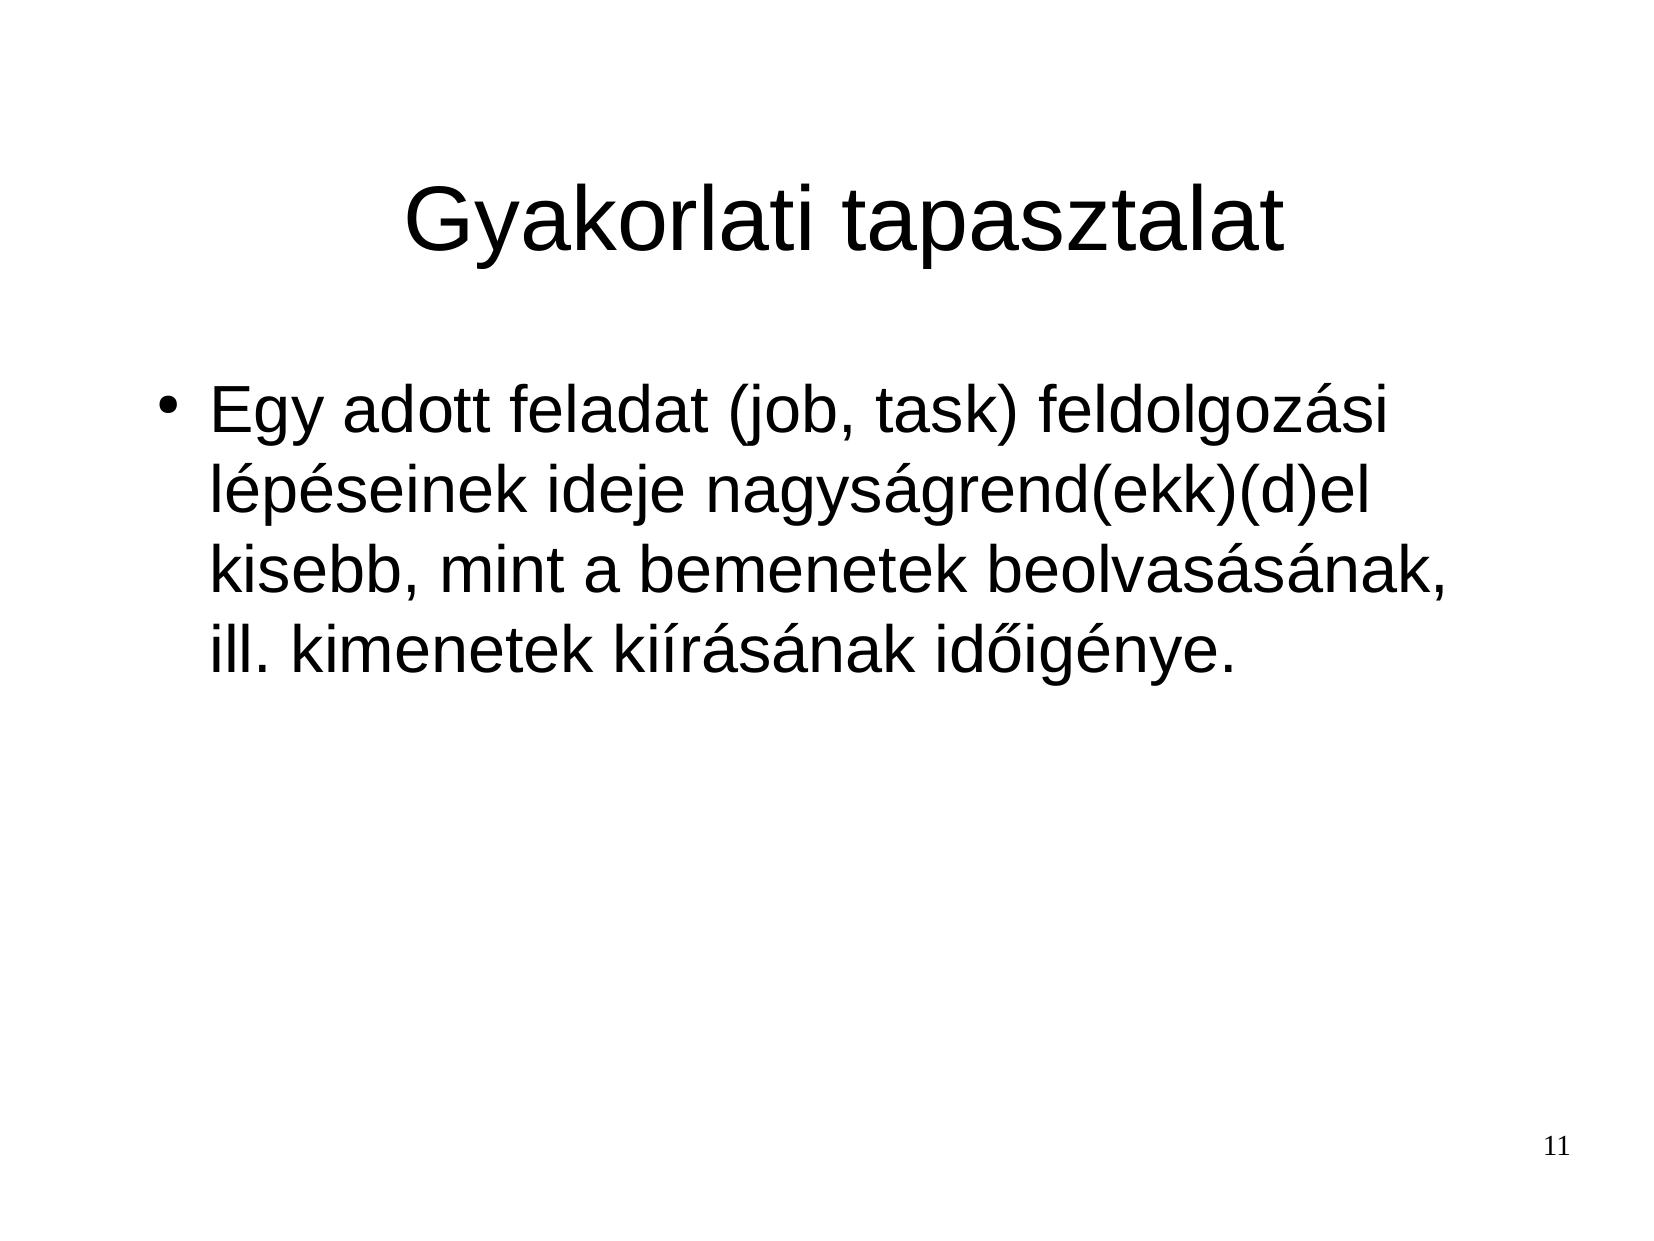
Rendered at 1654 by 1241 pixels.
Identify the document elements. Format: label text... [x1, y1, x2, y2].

list Egy adott feladat (job, task) feldolgozási lépéseinek ideje nagyságrend(ekk)(d)el kisebb, mint a bemenetek beolvasásának, ill. kimenetek kiírásának időigénye. [124, 358, 1530, 1103]
title Gyakorlati tapasztalat [124, 110, 1530, 317]
